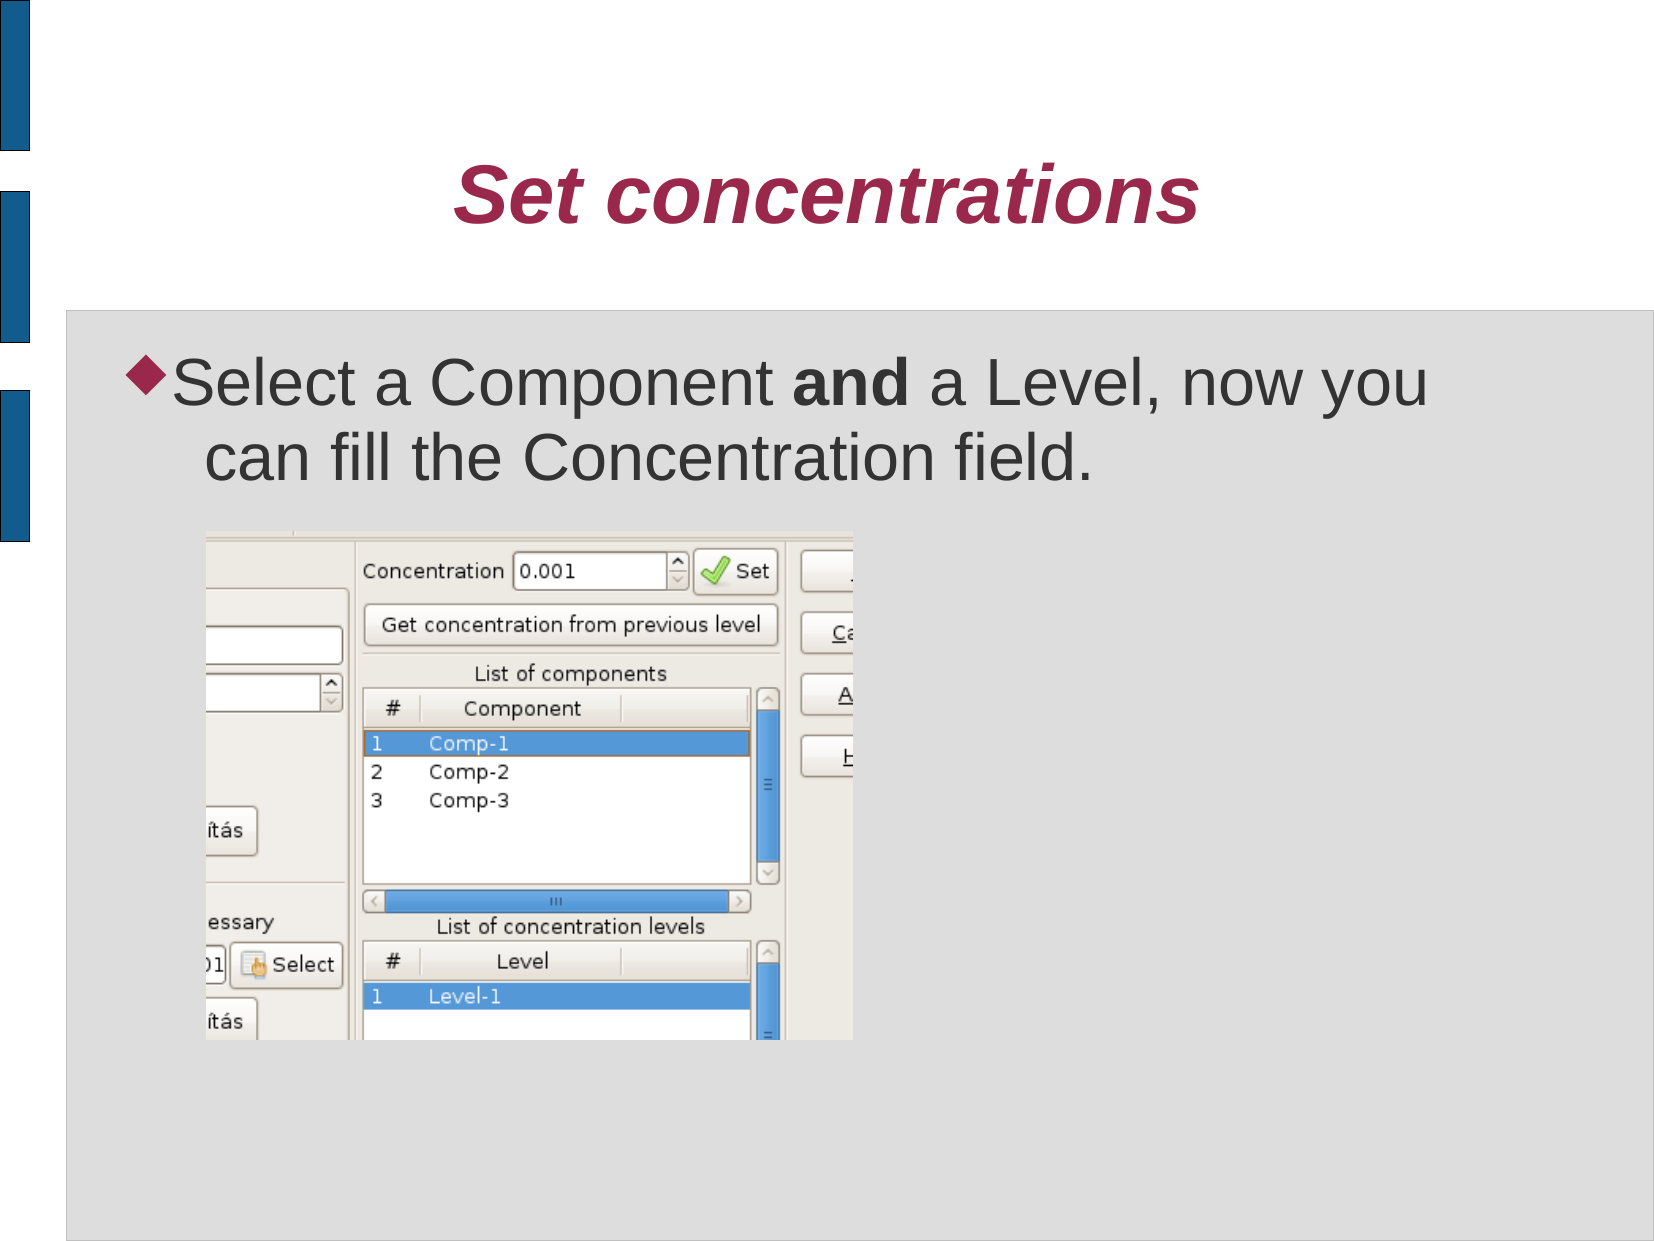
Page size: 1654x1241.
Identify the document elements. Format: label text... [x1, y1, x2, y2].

list Select a Component and a Level, now you can fill the Concentration field. [121, 344, 1534, 1149]
title Set concentrations [121, 98, 1534, 291]
picture [206, 531, 853, 1040]
